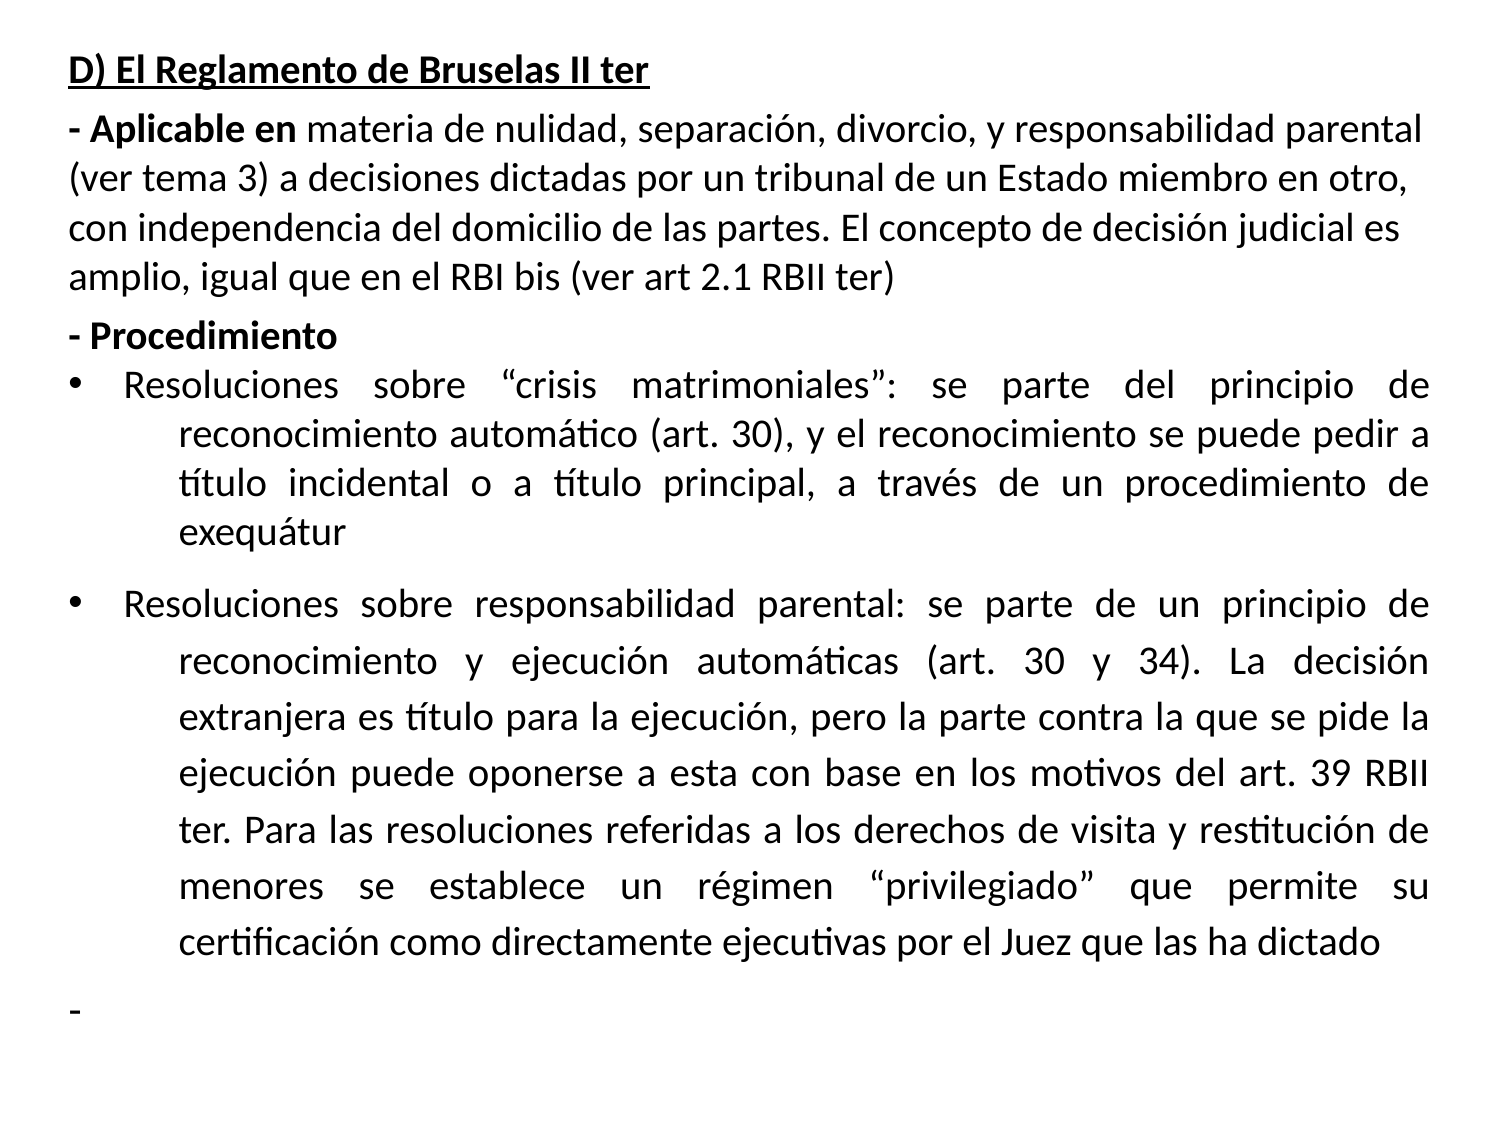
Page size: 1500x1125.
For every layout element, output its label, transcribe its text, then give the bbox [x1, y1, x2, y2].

list D) El Reglamento de Bruselas II ter - Aplicable en materia de nulidad, separación, divorcio, y responsabilidad parental (ver tema 3) a decisiones dictadas por un tribunal de un Estado miembro en otro, con independencia del domicilio de las partes. El concepto de decisión judicial es amplio, igual que en el RBI bis (ver art 2.1 RBII ter) - Procedimiento Resoluciones sobre “crisis matrimoniales”: se parte del principio de reconocimiento automático (art. 30), y el reconocimiento se puede pedir a título incidental o a título principal, a través de un procedimiento de exequátur Resoluciones sobre responsabilidad parental: se parte de un principio de reconocimiento y ejecución automáticas (art. 30 y 34). La decisión extranjera es título para la ejecución, pero la parte contra la que se pide la ejecución puede oponerse a esta con base en los motivos del art. 39 RBII ter. Para las resoluciones referidas a los derechos de visita y restitución de menores se establece un régimen “privilegiado” que permite su certificación como directamente ejecutivas por el Juez que las ha dictado [53, 35, 1447, 1017]
